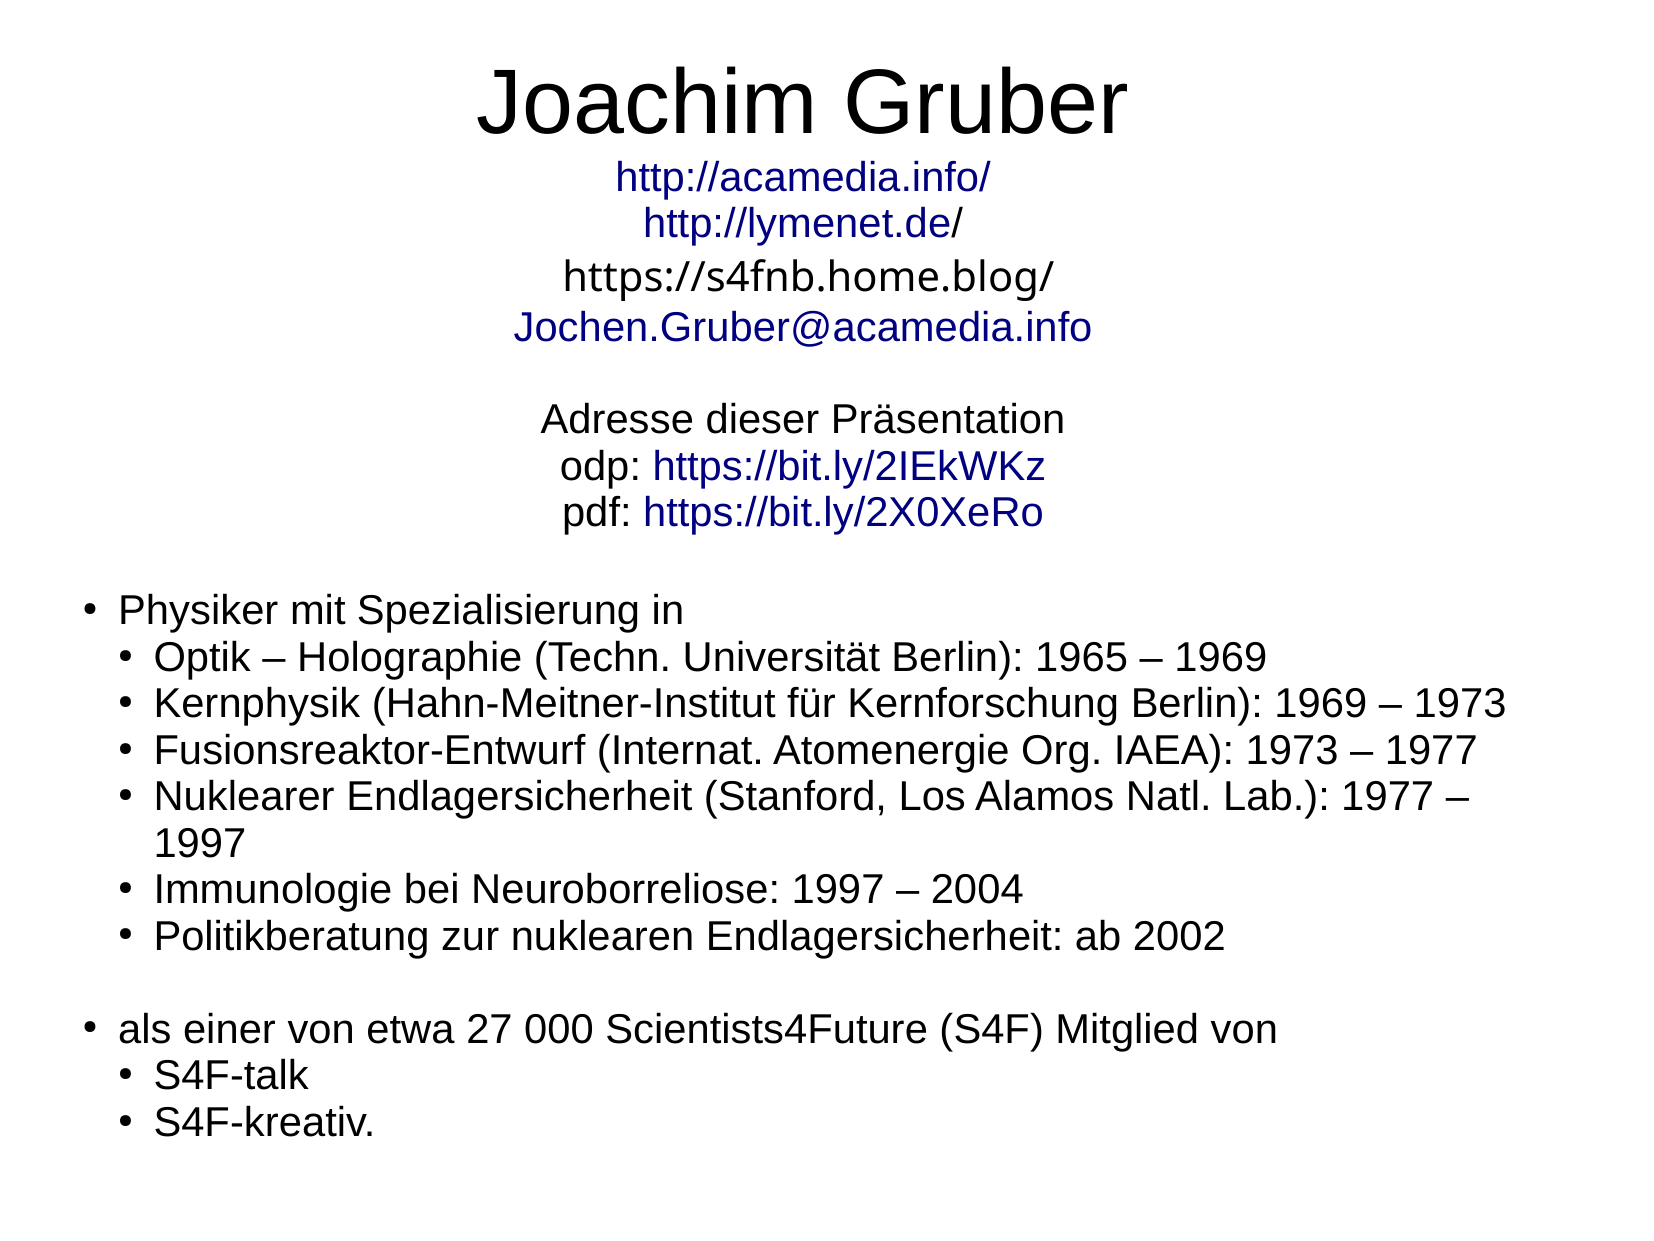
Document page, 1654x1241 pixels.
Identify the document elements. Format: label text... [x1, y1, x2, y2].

title Joachim Gruber http://acamedia.info/ http://lymenet.de/ https://s4fnb.home.blog/ Jochen.Gruber@acamedia.info Adresse dieser Präsentation odp: https://bit.ly/2IEkWKz pdf: https://bit.ly/2X0XeRo [59, 56, 1548, 531]
subtitle Physiker mit Spezialisierung in Optik – Holographie (Techn. Universität Berlin): 1965 – 1969 Kernphysik (Hahn-Meitner-Institut für Kernforschung Berlin): 1969 – 1973 Fusionsreaktor-Entwurf (Internat. Atomenergie Org. IAEA): 1973 – 1977 Nuklearer Endlagersicherheit (Stanford, Los Alamos Natl. Lab.): 1977 – 1997 Immunologie bei Neuroborreliose: 1997 – 2004 Politikberatung zur nuklearen Endlagersicherheit: ab 2002 als einer von etwa 27 000 Scientists4Future (S4F) Mitglied von S4F-talk S4F-kreativ. [82, 587, 1571, 1182]
